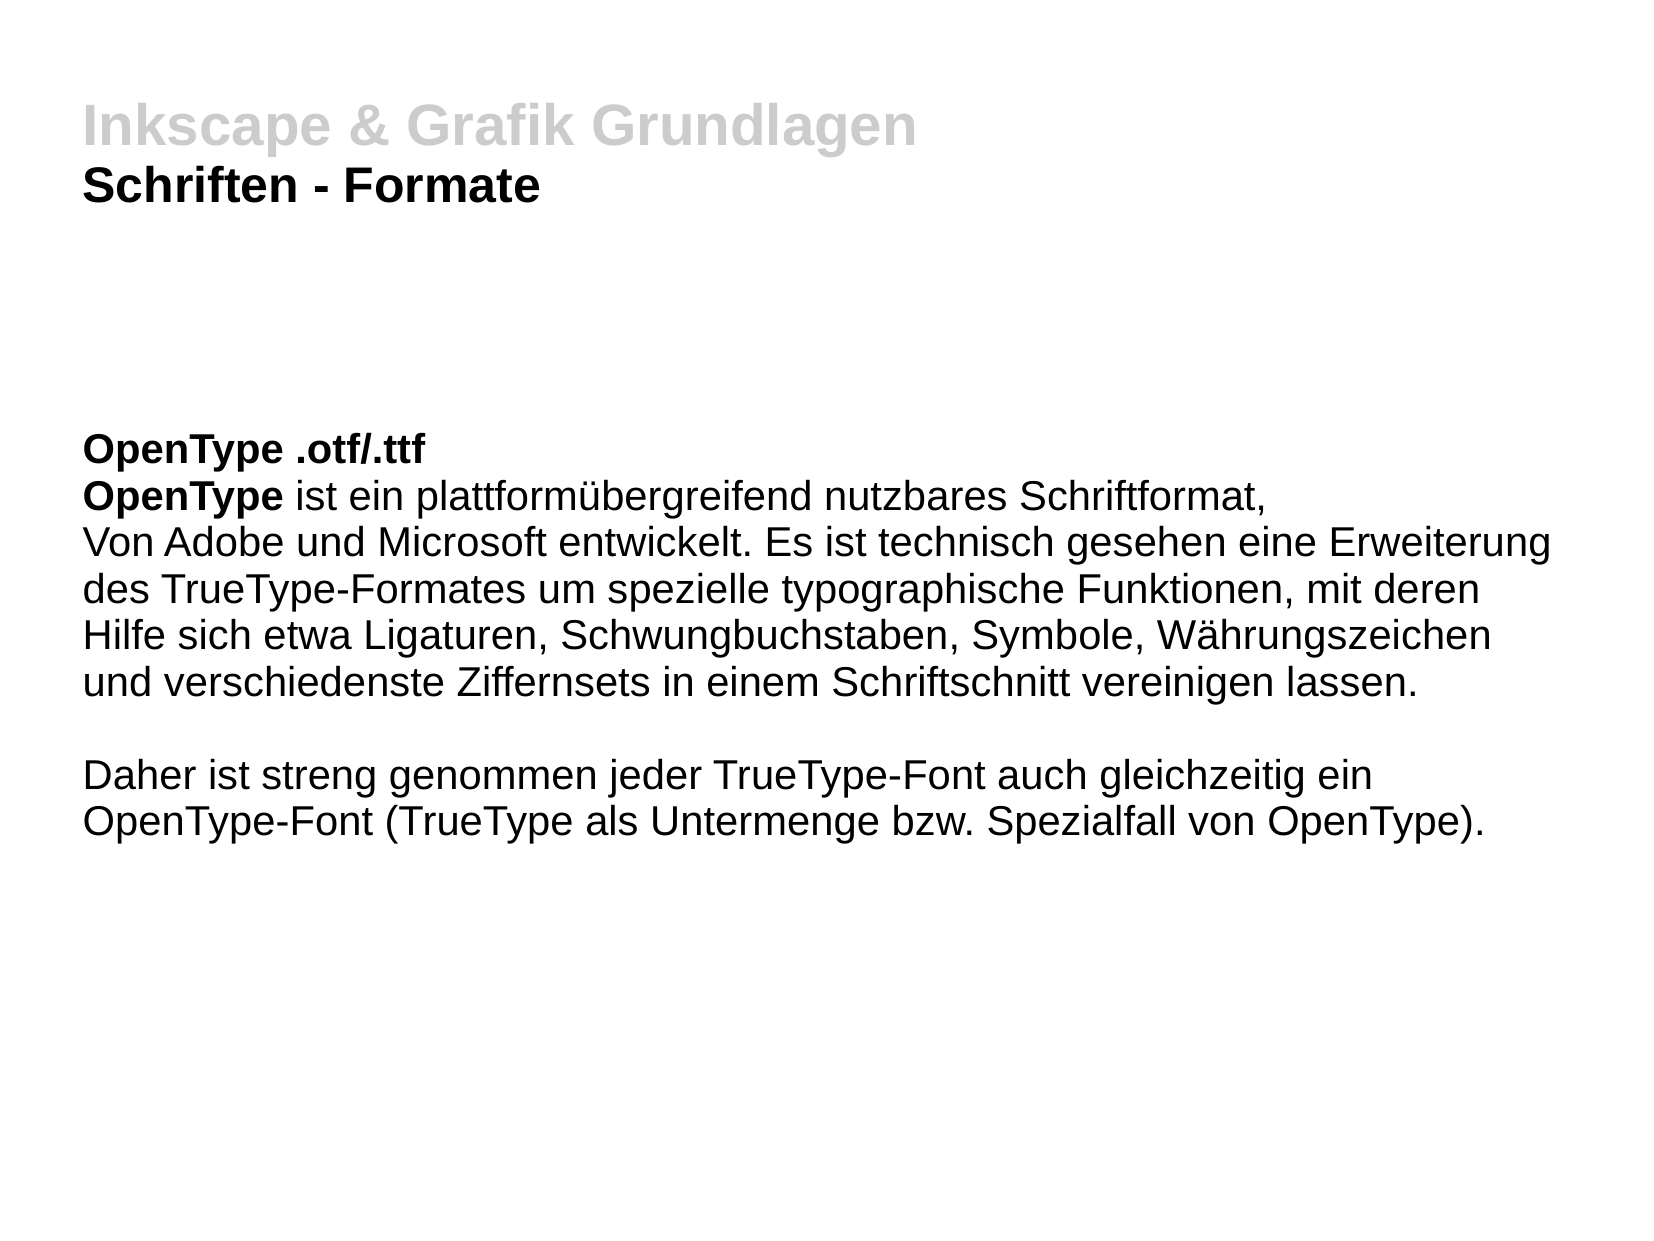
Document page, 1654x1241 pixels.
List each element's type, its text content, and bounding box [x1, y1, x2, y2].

title Inkscape & Grafik Grundlagen Schriften - Formate [82, 49, 1571, 257]
subtitle OpenType .otf/.ttf OpenType ist ein plattformübergreifend nutzbares Schriftformat, Von Adobe und Microsoft entwickelt. Es ist technisch gesehen eine Erweiterung des TrueType-Formates um spezielle typographische Funktionen, mit deren Hilfe sich etwa Ligaturen, Schwungbuchstaben, Symbole, Währungszeichen und verschiedenste Ziffernsets in einem Schriftschnitt vereinigen lassen. Daher ist streng genommen jeder TrueType-Font auch gleichzeitig ein OpenType-Font (TrueType als Untermenge bzw. Spezialfall von OpenType). [82, 259, 1571, 1104]
